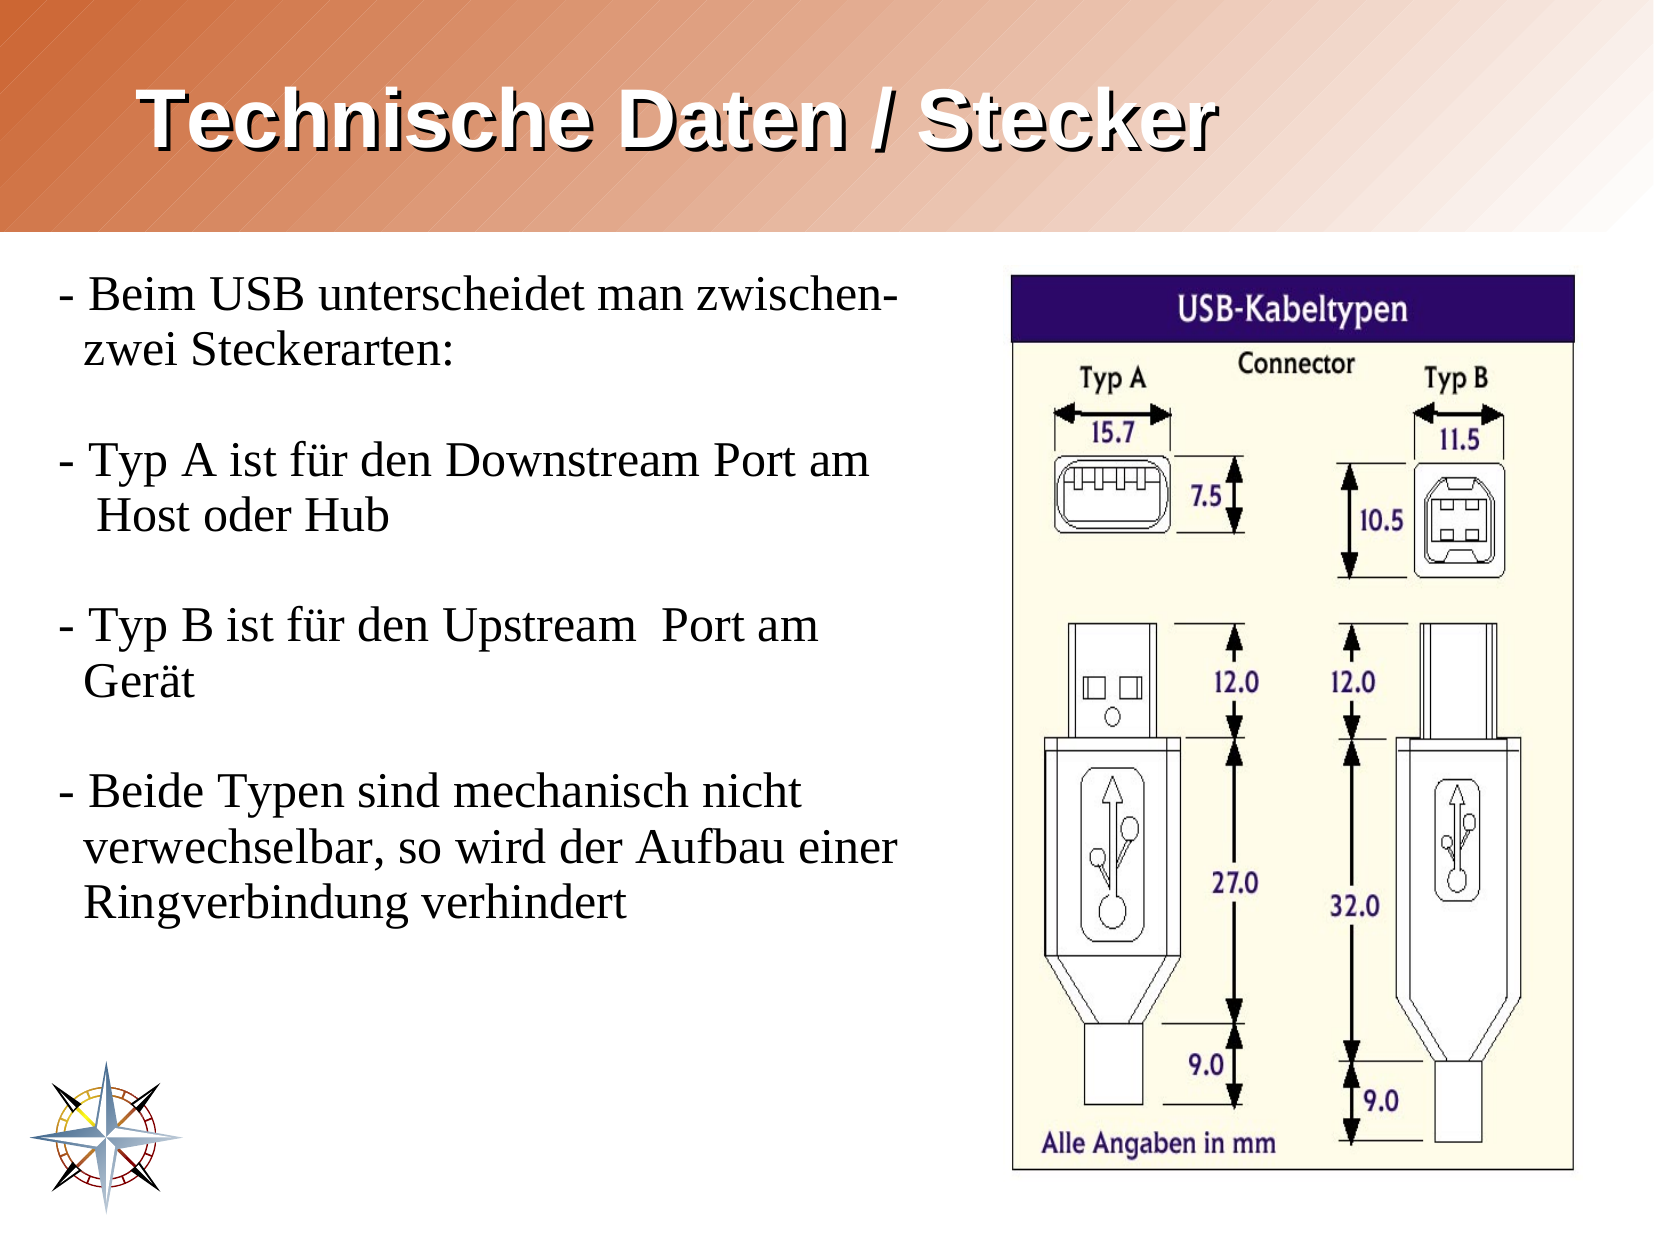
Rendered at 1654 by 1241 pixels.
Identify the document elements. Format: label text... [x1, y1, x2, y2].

title Technische Daten / Stecker [135, 0, 1422, 238]
text_box - Beim USB unterscheidet man zwischen- zwei Steckerarten: - Typ A ist für den Downstream Port am Host oder Hub - Typ B ist für den Upstream Port am Gerät - Beide Typen sind mechanisch nicht verwechselbar, so wird der Aufbau einer Ringverbindung verhindert [59, 265, 945, 998]
picture [1003, 265, 1583, 1182]
